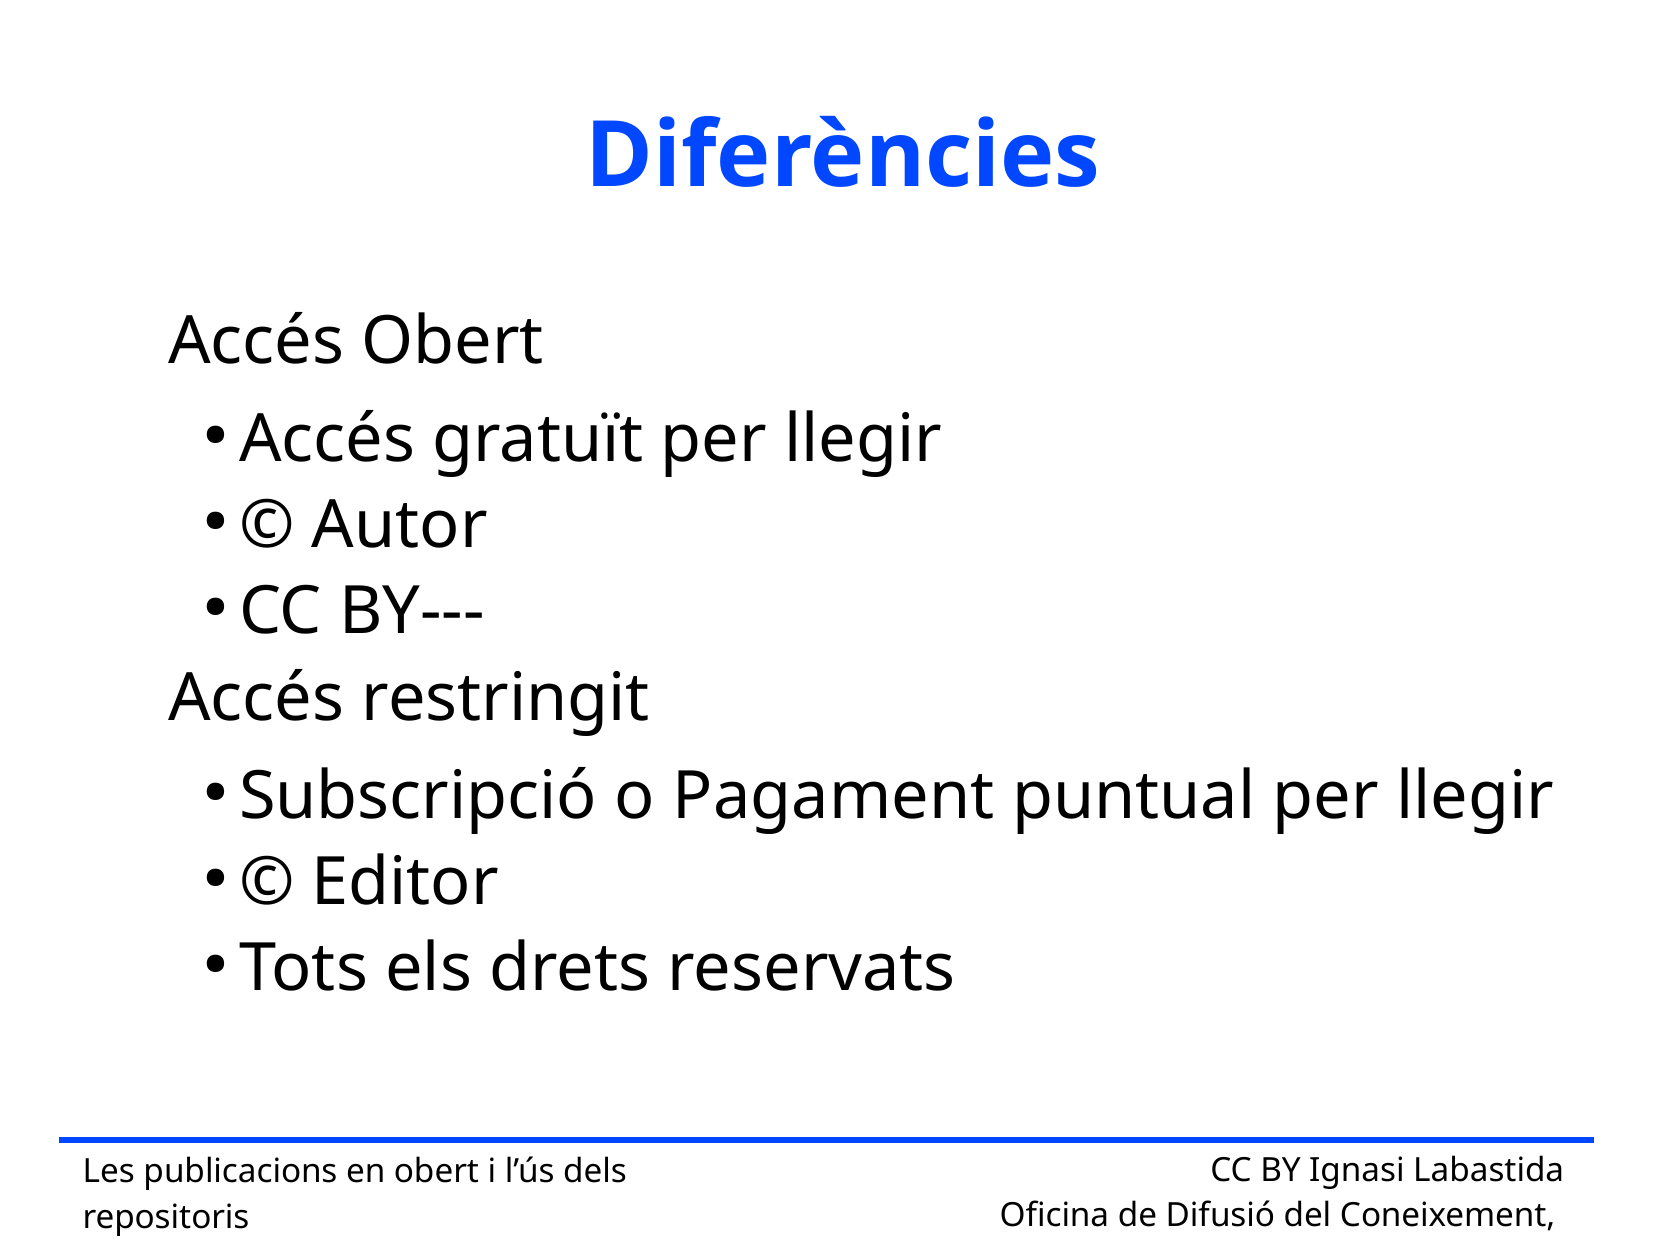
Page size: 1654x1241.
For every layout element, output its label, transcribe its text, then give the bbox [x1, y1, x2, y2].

title Diferències [82, 38, 1571, 267]
list Accés Obert Accés gratuït per llegir © Autor CC BY--- Accés restringit Subscripció o Pagament puntual per llegir © Editor Tots els drets reservats [82, 291, 1571, 1111]
